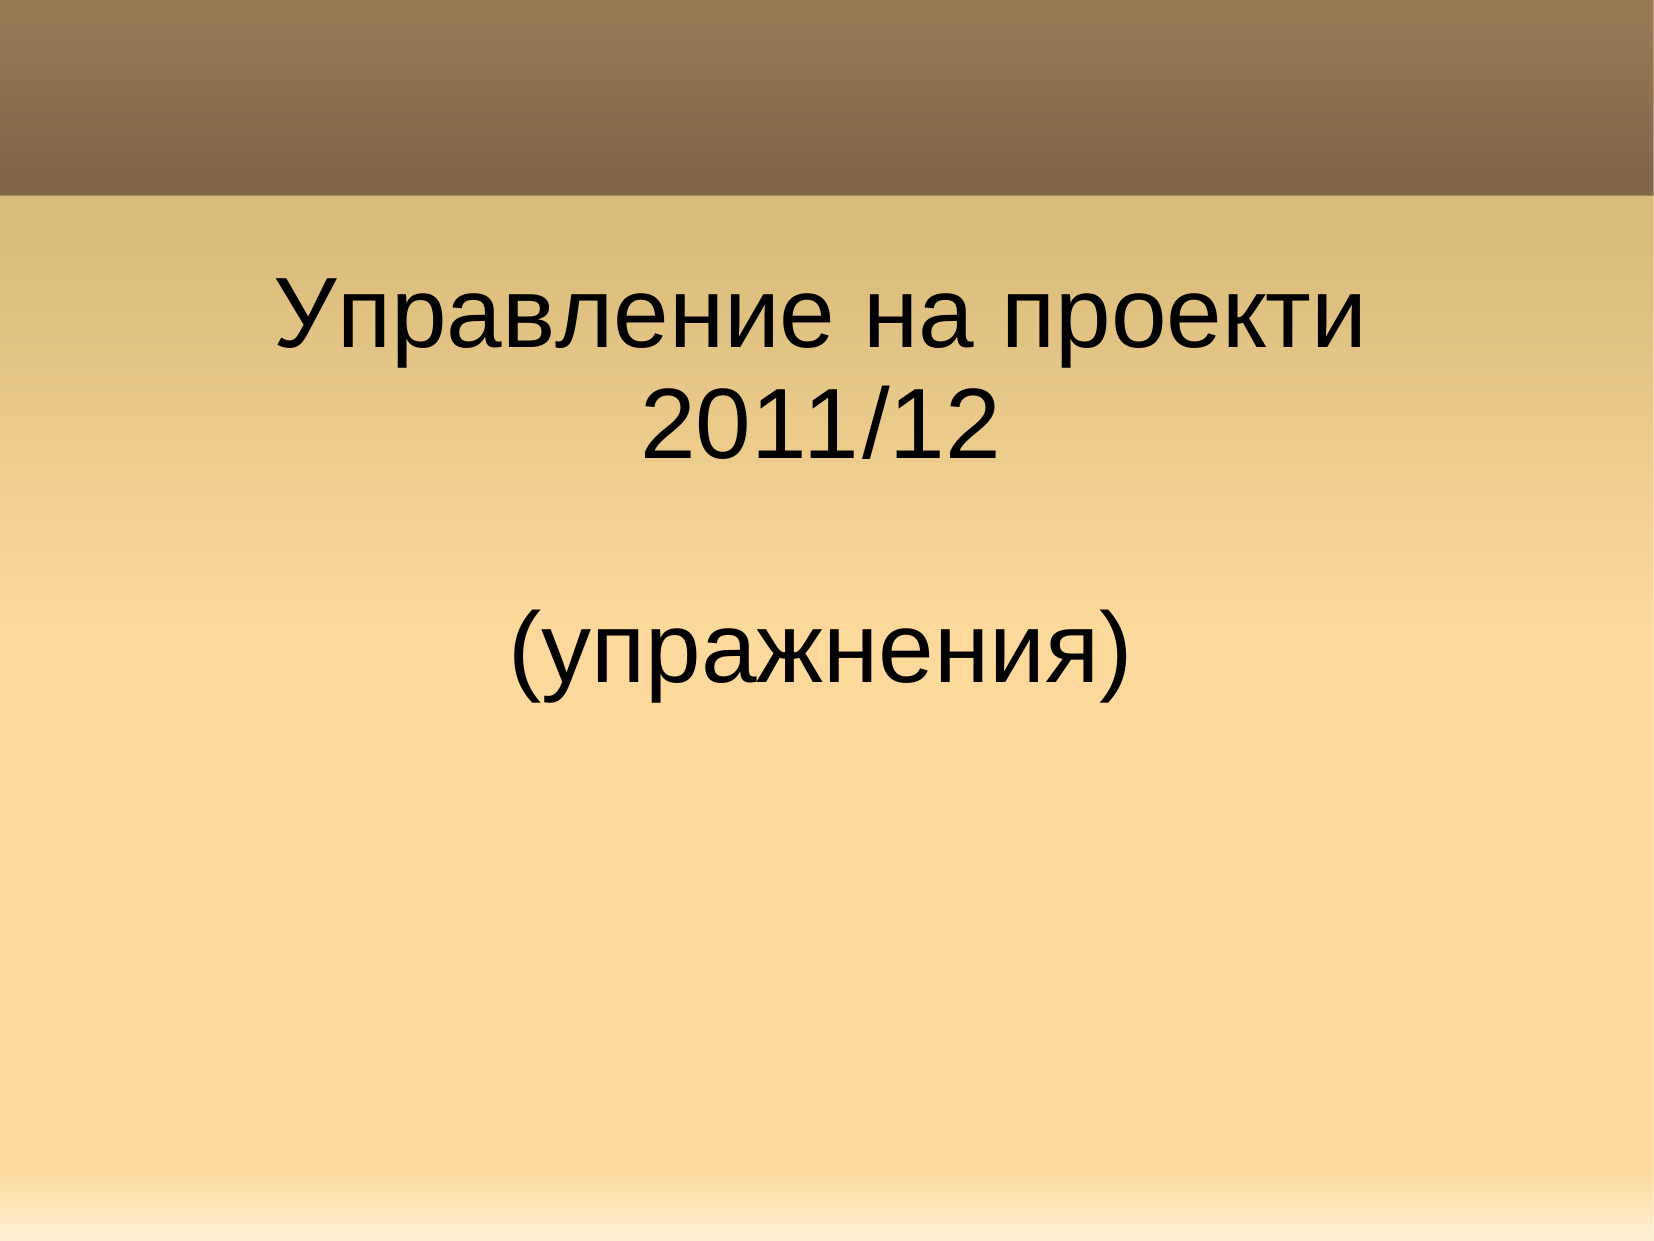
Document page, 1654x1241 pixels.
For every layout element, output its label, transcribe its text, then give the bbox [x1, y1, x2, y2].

picture [0, 0, 1654, 1241]
subtitle Управление на проекти 2011/12 (упражнения) [76, 7, 1565, 1102]
